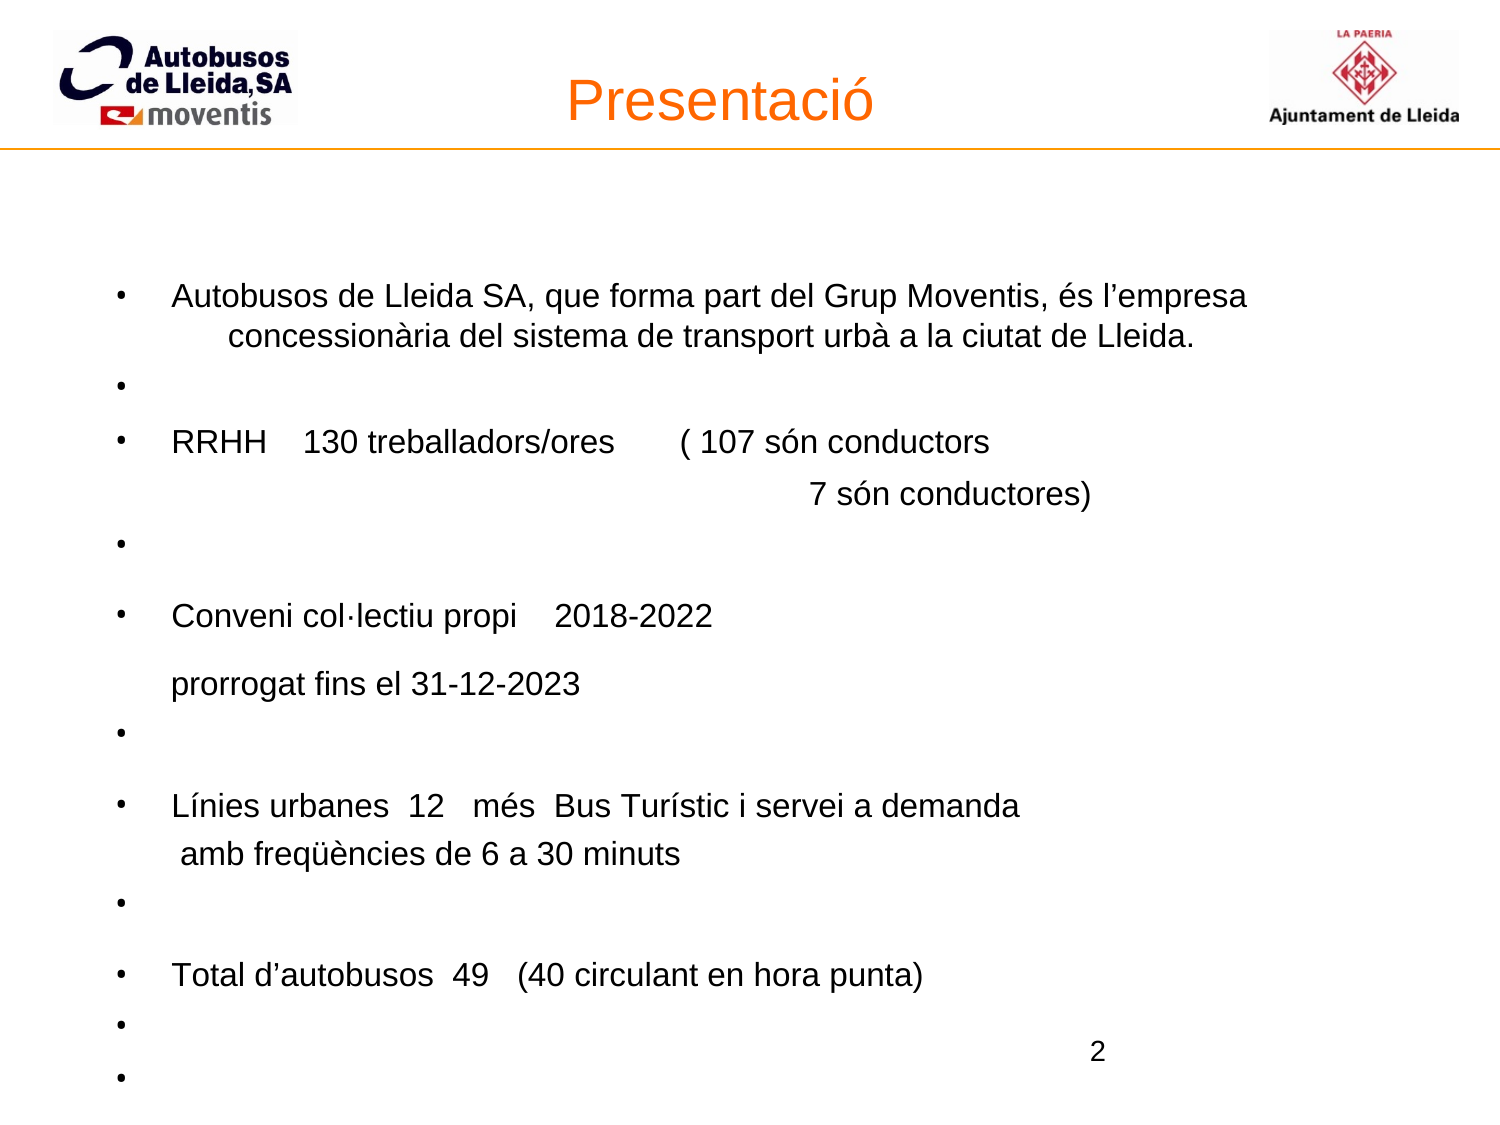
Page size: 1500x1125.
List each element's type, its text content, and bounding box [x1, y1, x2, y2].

text_box Presentació [402, 54, 1041, 126]
text_box 2 [1074, 1024, 1426, 1103]
list Autobusos de Lleida SA, que forma part del Grup Moventis, és l’empresa concessionària del sistema de transport urbà a la ciutat de Lleida. RRHH 130 treballadors/ores ( 107 són conductors 7 són conductores) Conveni col·lectiu propi 2018-2022 prorrogat fins el 31-12-2023 Línies urbanes 12 més Bus Turístic i servei a demanda amb freqüències de 6 a 30 minuts Total d’autobusos 49 (40 circulant en hora punta) [100, 267, 1451, 1010]
